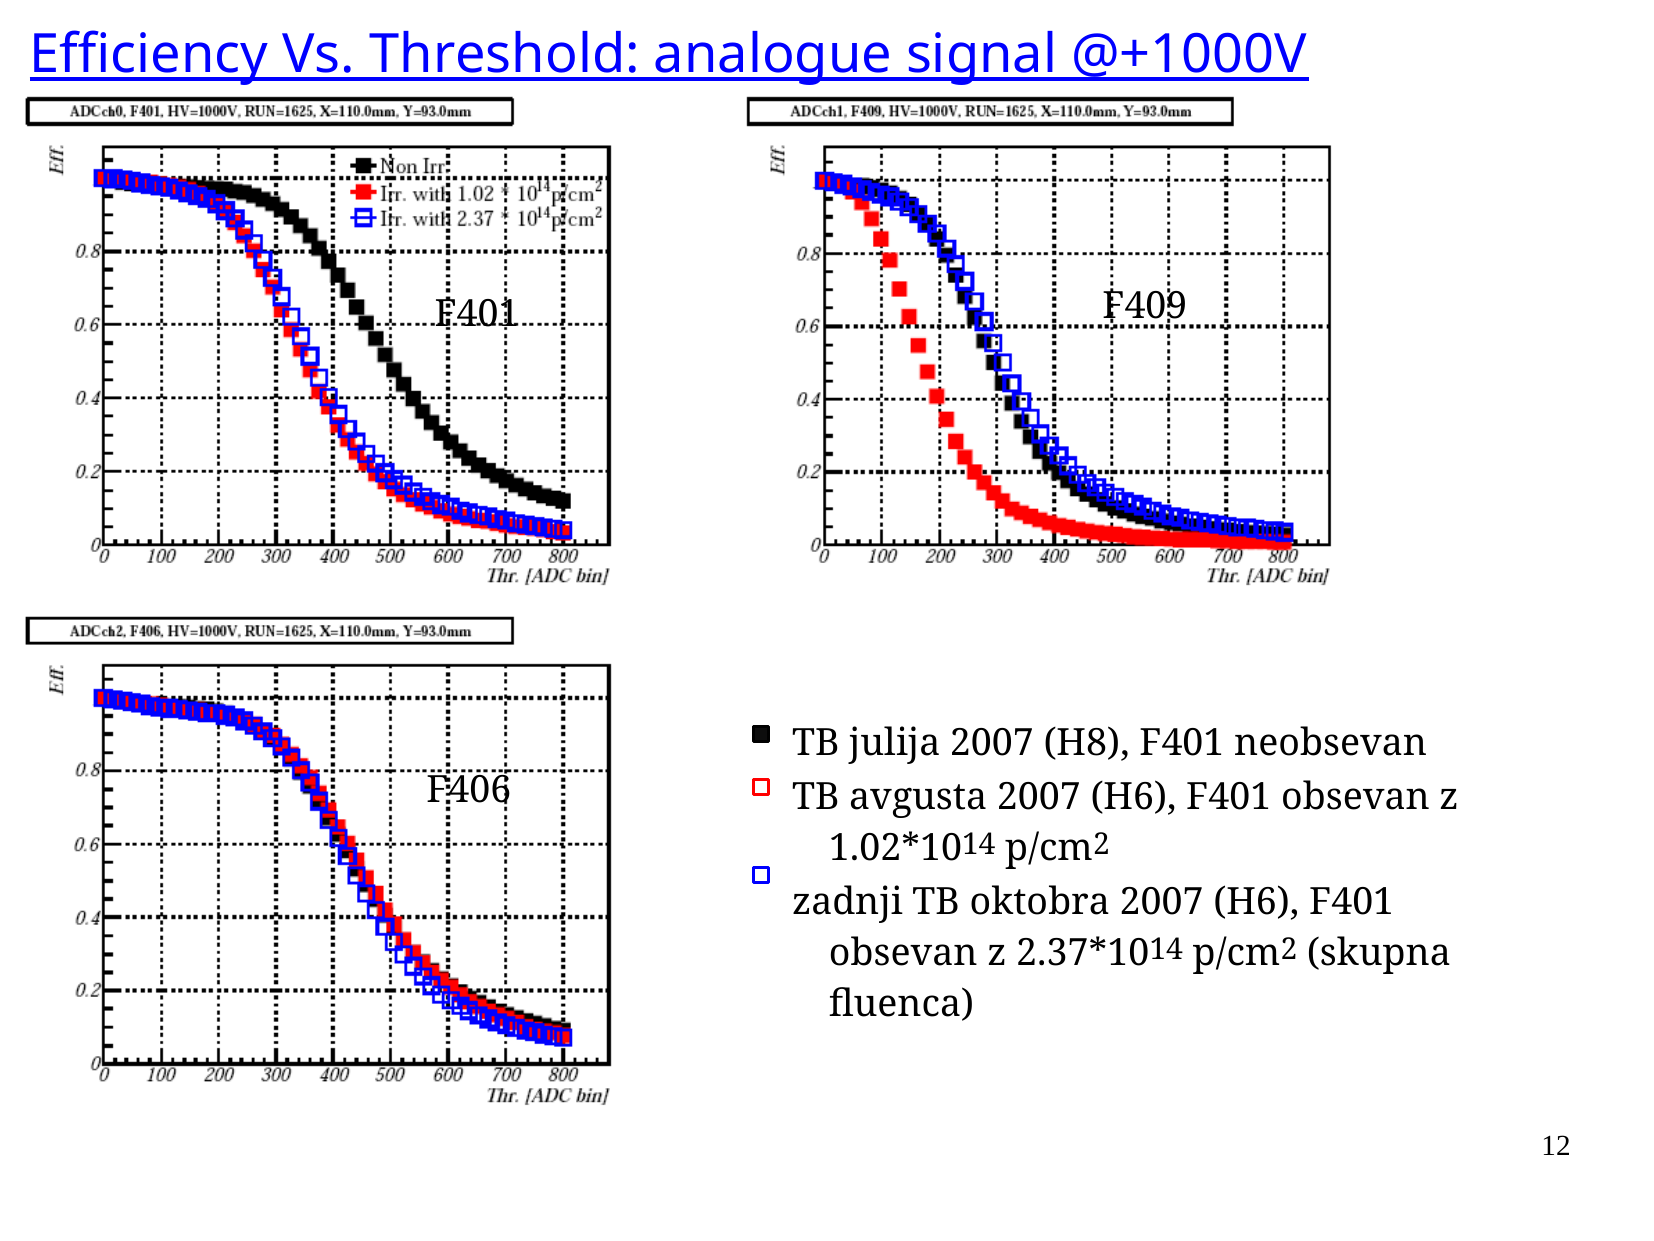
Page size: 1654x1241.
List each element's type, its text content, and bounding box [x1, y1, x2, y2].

list F406 [411, 762, 592, 852]
picture [12, 93, 1363, 1113]
text_box [753, 726, 769, 742]
title Efficiency Vs. Threshold: analogue signal @+1000V [29, 19, 1654, 83]
list TB julija 2007 (H8), F401 neobsevan TB avgusta 2007 (H6), F401 obsevan z 1.02*1014 p/cm2 zadnji TB oktobra 2007 (H6), F401 obsevan z 2.37*1014 p/cm2 (skupna fluenca) [777, 715, 1490, 986]
list F401 [419, 286, 601, 376]
list F409 [1087, 278, 1268, 368]
text_box [753, 867, 769, 883]
text_box [753, 779, 769, 795]
